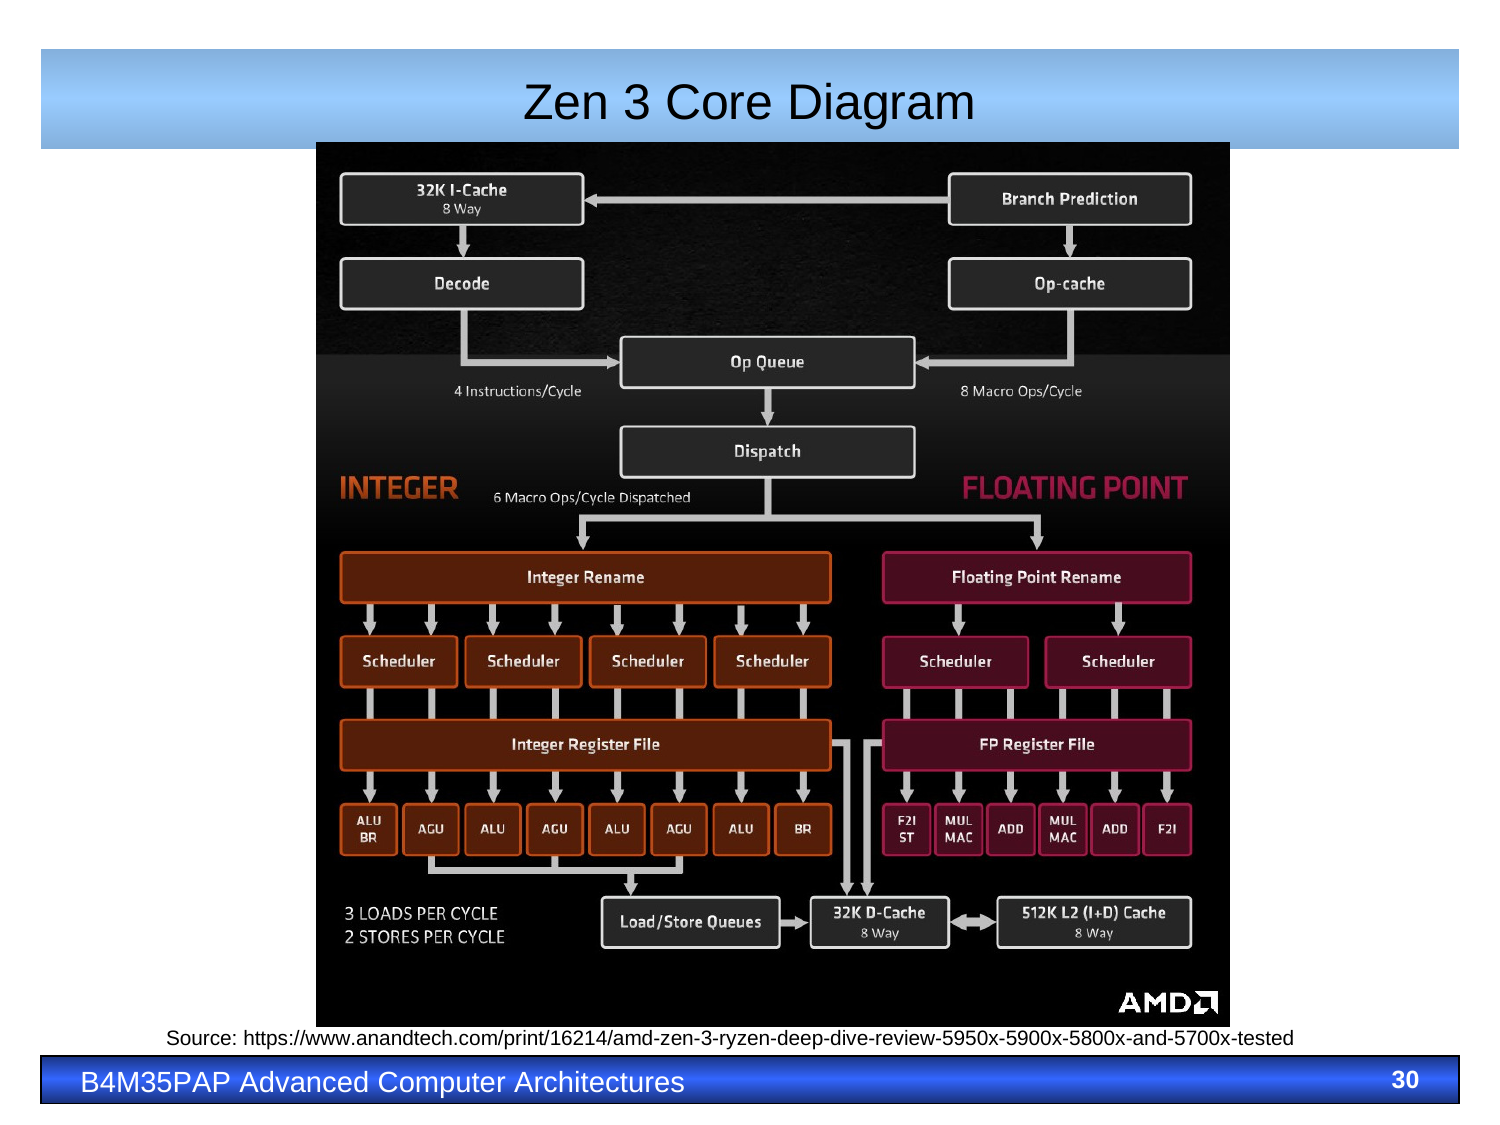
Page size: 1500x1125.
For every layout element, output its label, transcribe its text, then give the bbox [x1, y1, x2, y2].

picture [316, 142, 1230, 1027]
title Zen 3 Core Diagram [41, 49, 1459, 149]
text_box Source: https://www.anandtech.com/print/16214/amd-zen-3-ryzen-deep-dive-review-5950x-5900x-5800x-and-5700x-tested [151, 1017, 1310, 1058]
